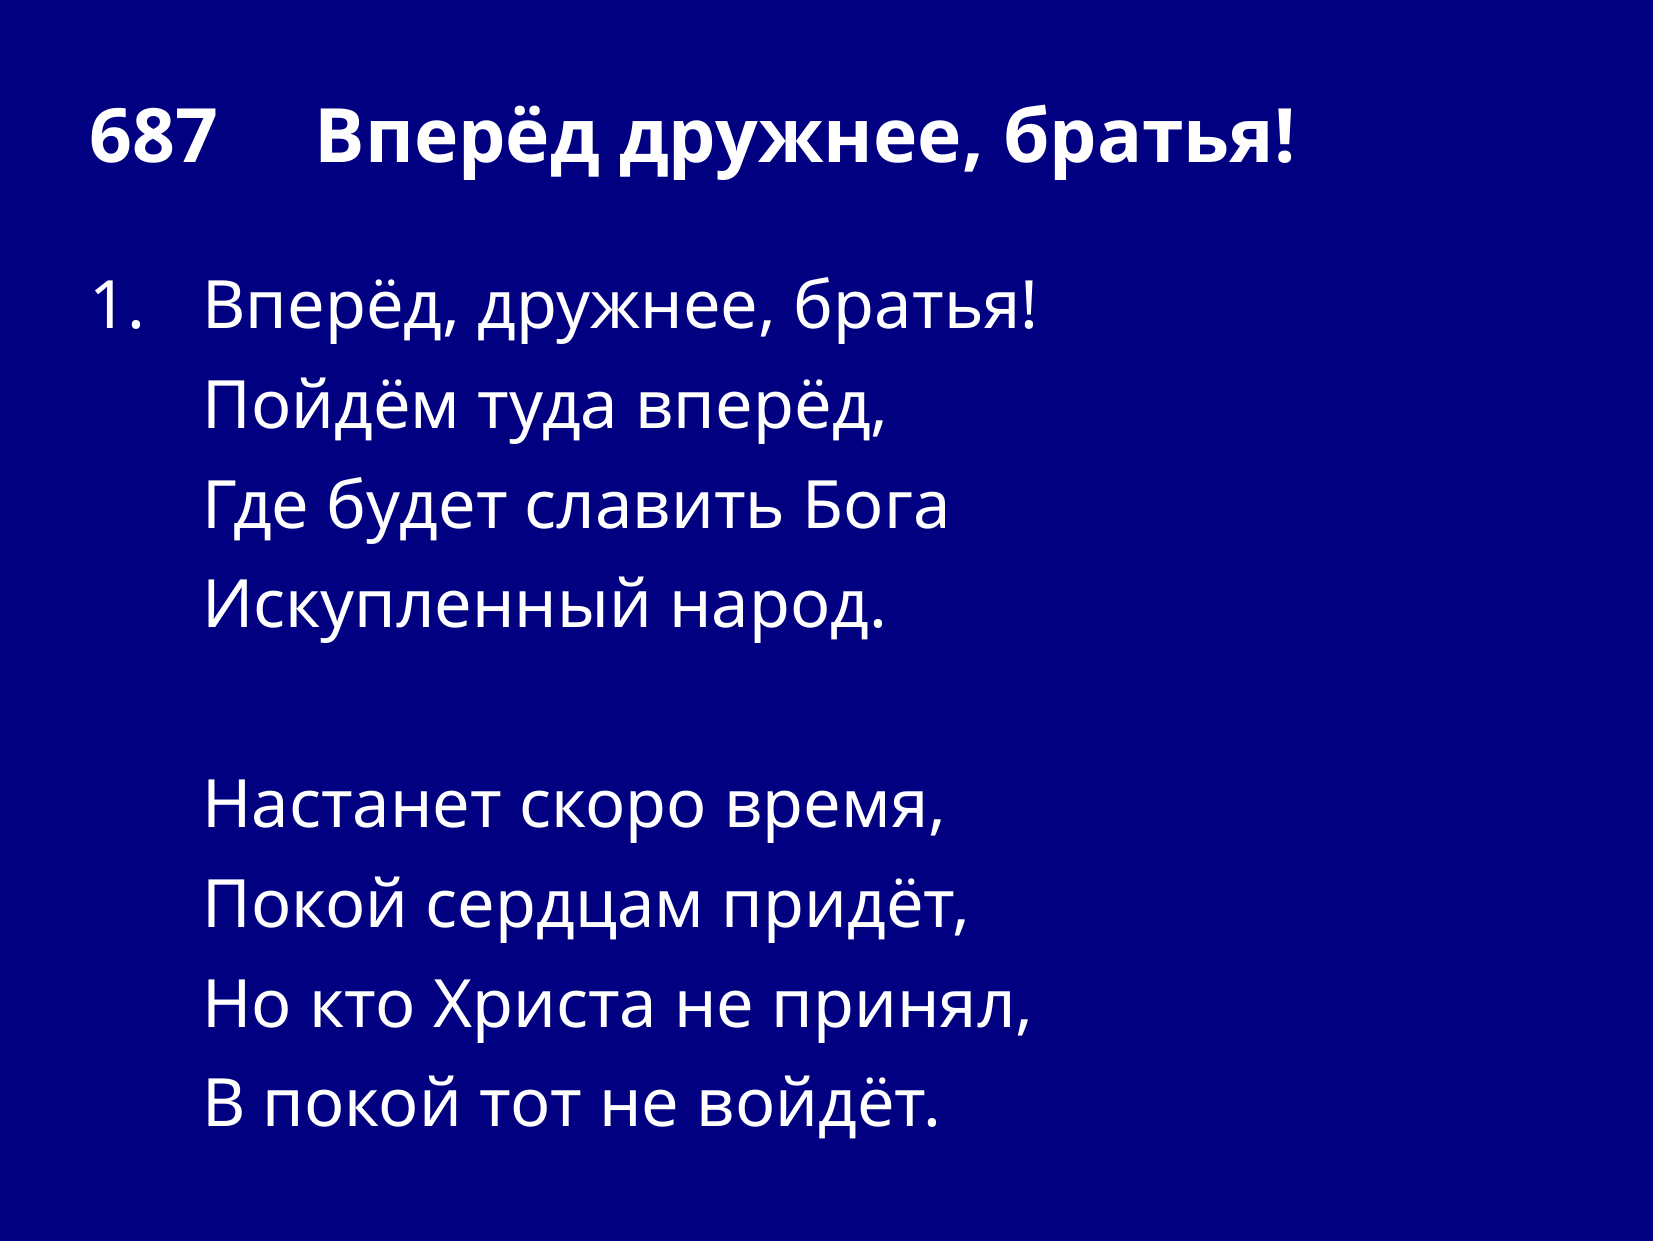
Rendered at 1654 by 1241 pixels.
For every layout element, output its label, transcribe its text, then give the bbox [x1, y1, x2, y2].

text_box 687 Вперёд дружнее, братья! [75, 75, 1576, 188]
text_box 1. Вперёд, дружнее, братья! Пойдём туда вперёд, Где будет славить Бога Искупленный народ. Настанет скоро время, Покой сердцам придёт, Но кто Христа не принял, В покой тот не войдёт. [75, 188, 1576, 1163]
